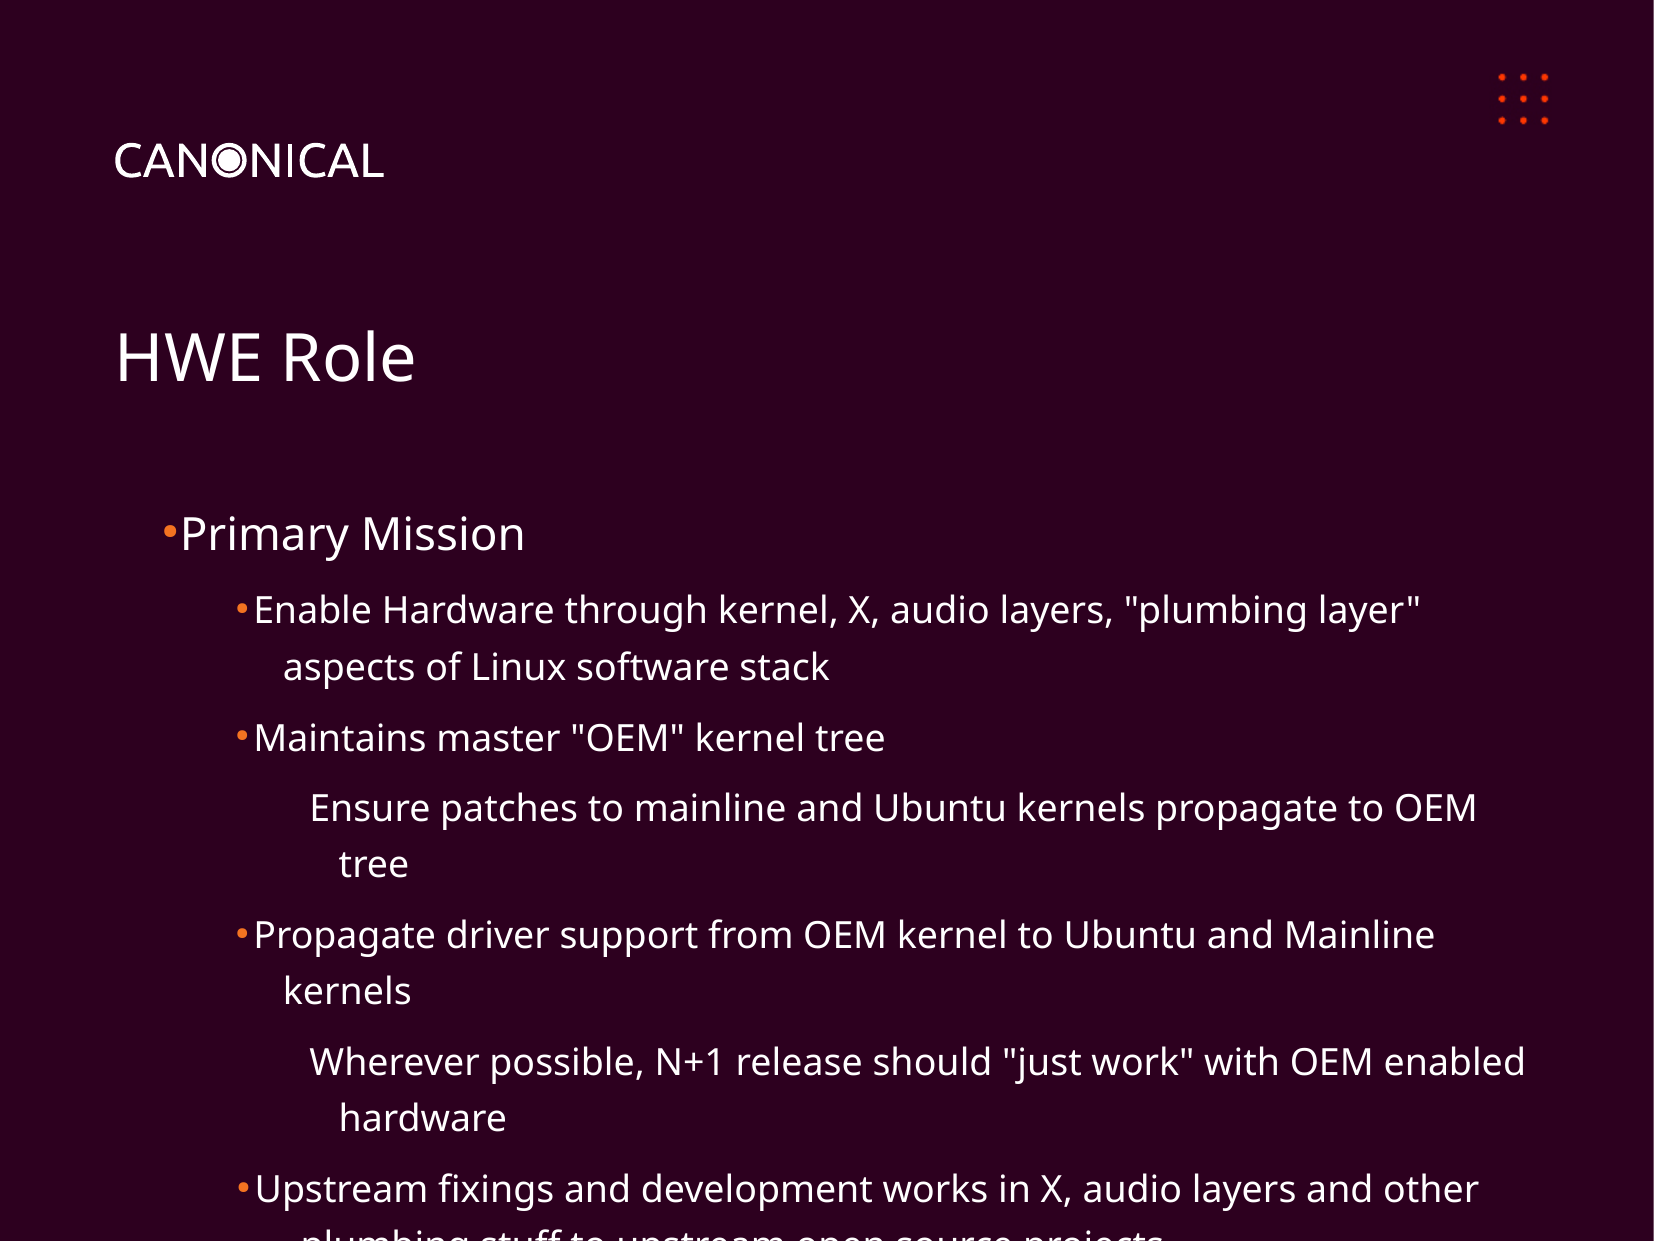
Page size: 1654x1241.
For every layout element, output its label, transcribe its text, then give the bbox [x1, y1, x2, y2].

picture [0, 0, 1654, 1241]
list Primary Mission Enable Hardware through kernel, X, audio layers, "plumbing layer" aspects of Linux software stack Maintains master "OEM" kernel tree Ensure patches to mainline and Ubuntu kernels propagate to OEM tree Propagate driver support from OEM kernel to Ubuntu and Mainline kernels Wherever possible, N+1 release should "just work" with OEM enabled hardware Upstream fixings and development works in X, audio layers and other plumbing stuff to upstream open source projects Secondary Mission Provide resources to support Ubuntu Distro kernel and Distro generally [117, 495, 1543, 1185]
title HWE Role [114, 277, 1013, 433]
